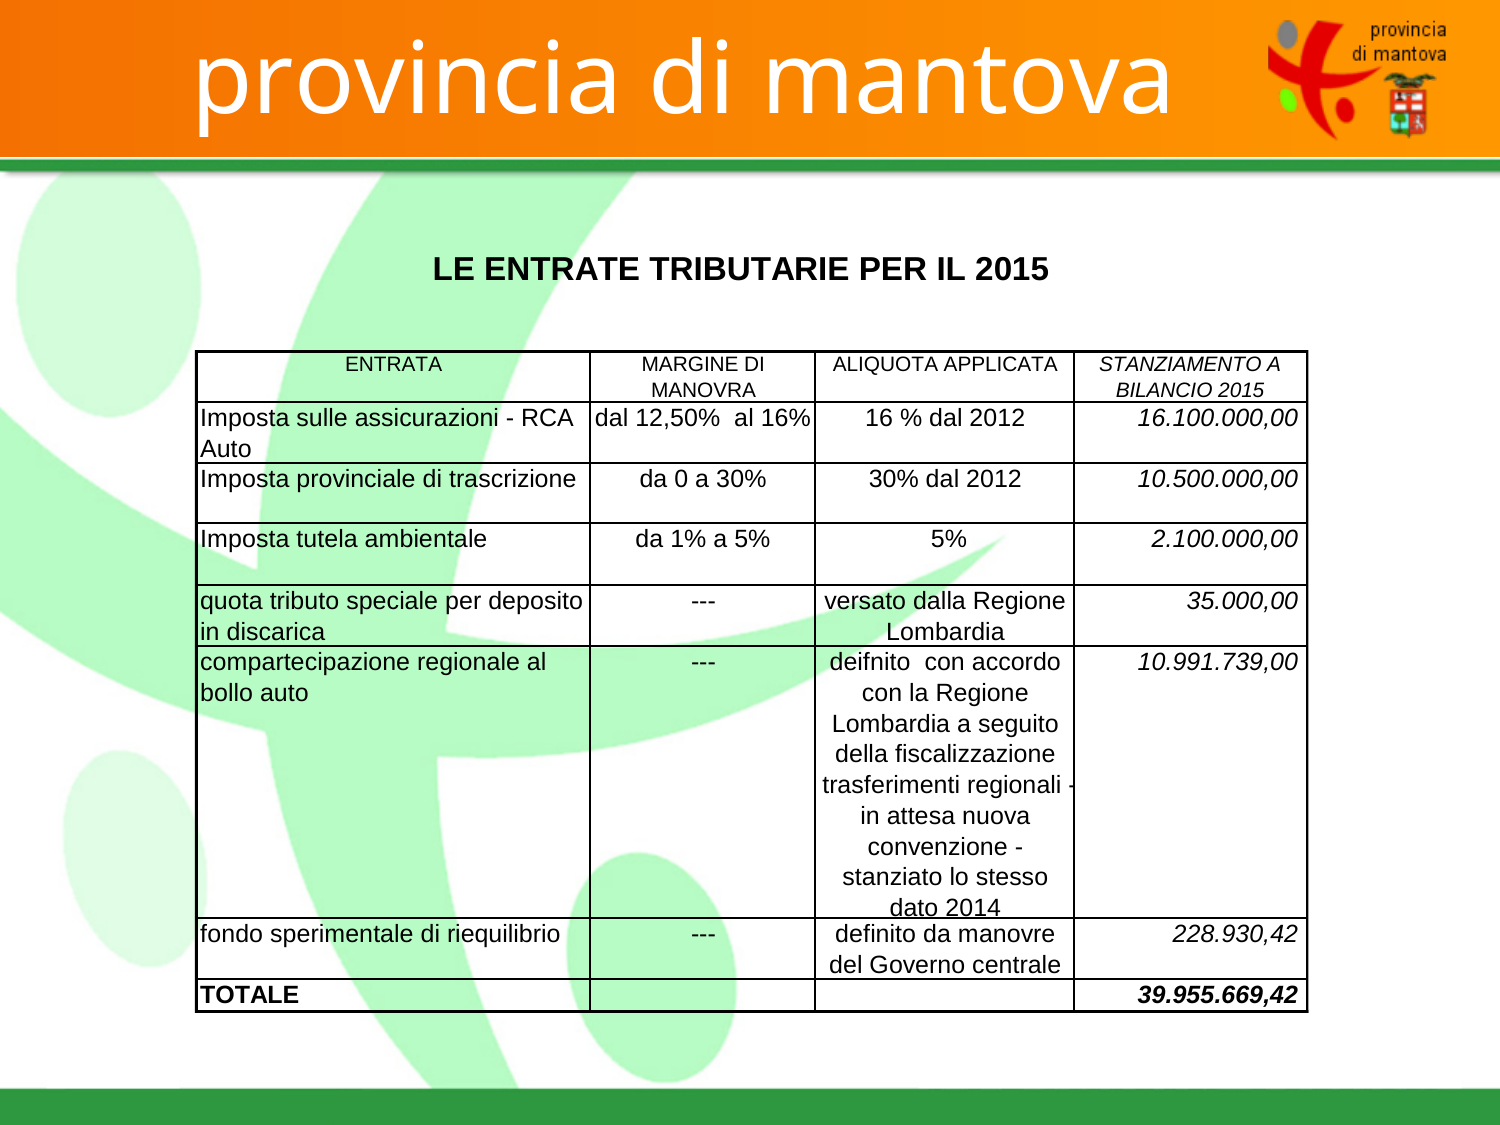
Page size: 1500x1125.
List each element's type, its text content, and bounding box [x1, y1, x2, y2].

picture [0, 157, 1500, 1125]
text_box provincia di mantova [176, 5, 1205, 142]
picture [1267, 15, 1452, 142]
